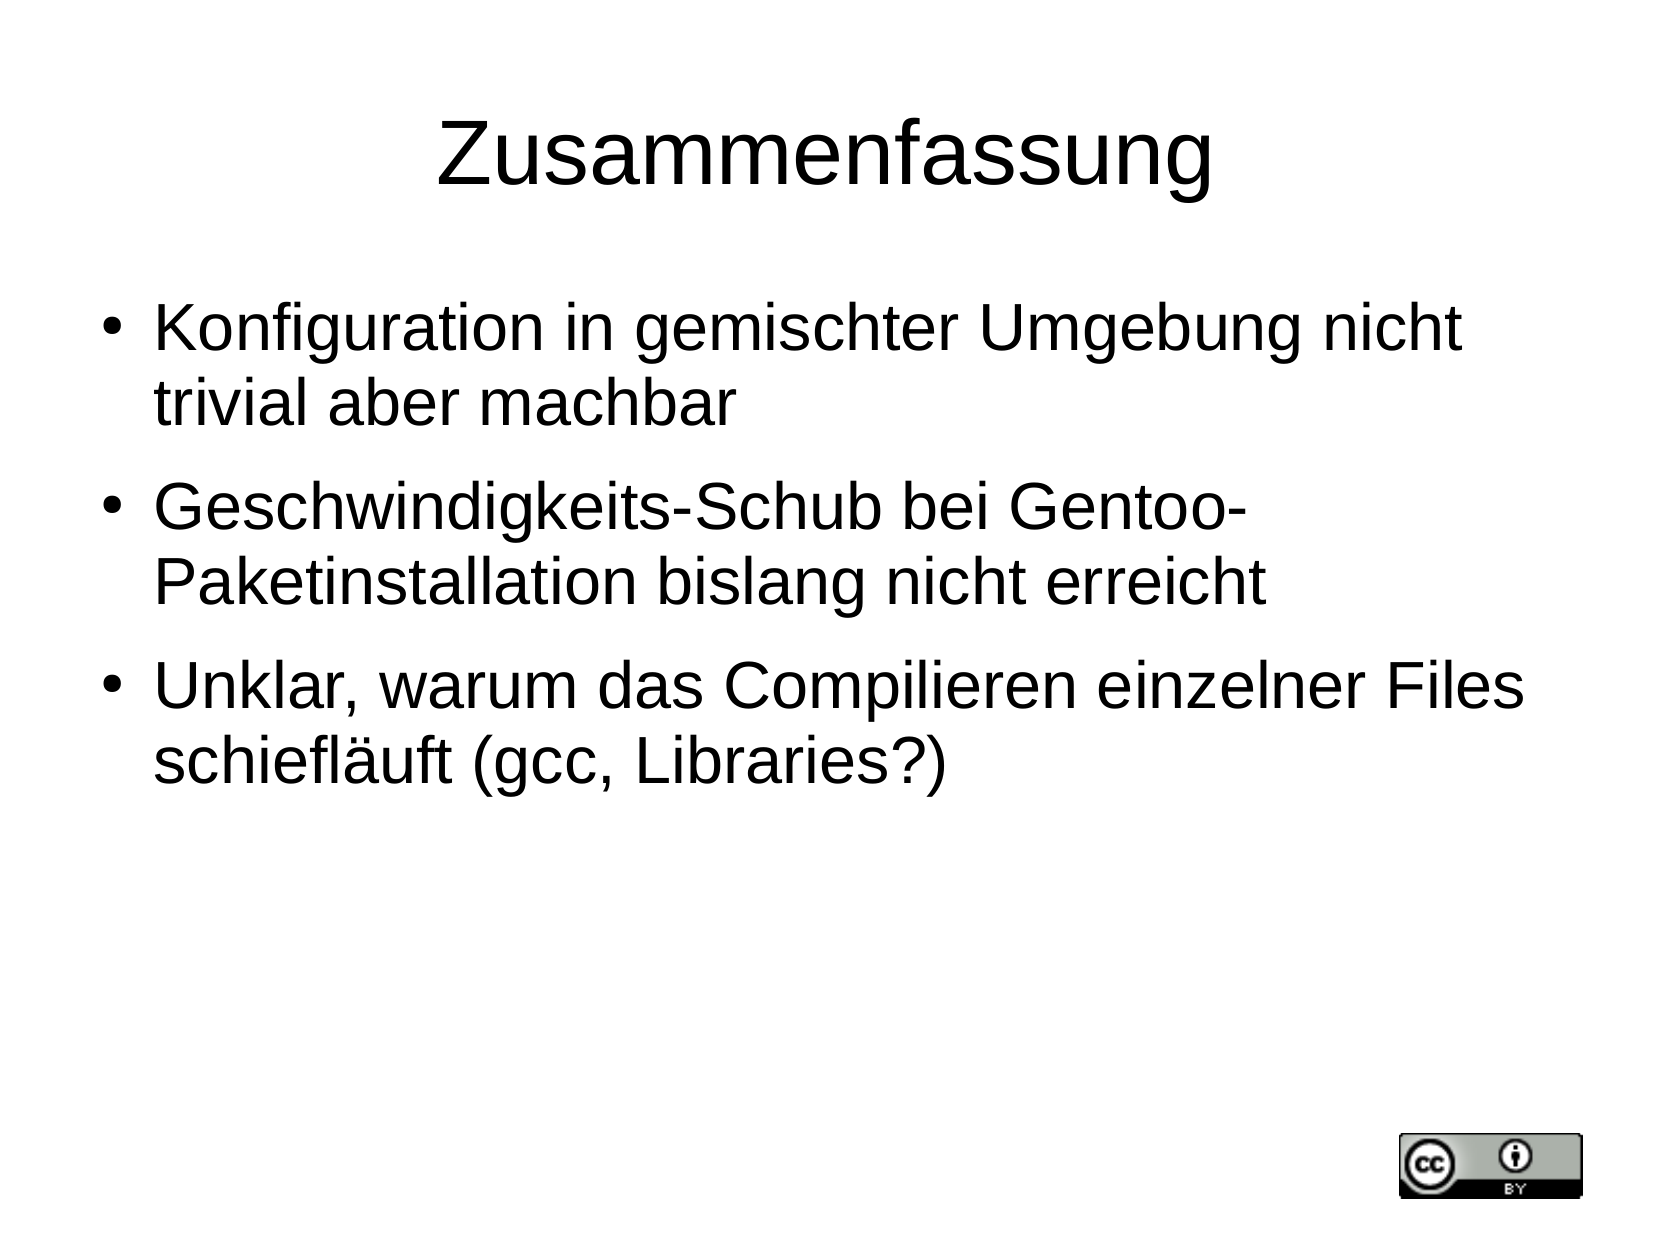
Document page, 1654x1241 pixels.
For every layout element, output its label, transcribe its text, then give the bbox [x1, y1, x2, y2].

list Konfiguration in gemischter Umgebung nicht trivial aber machbar Geschwindigkeits-Schub bei Gentoo-Paketinstallation bislang nicht erreicht Unklar, warum das Compilieren einzelner Files schiefläuft (gcc, Libraries?) [82, 290, 1571, 1010]
title Zusammenfassung [82, 49, 1571, 257]
picture [1399, 1133, 1583, 1199]
